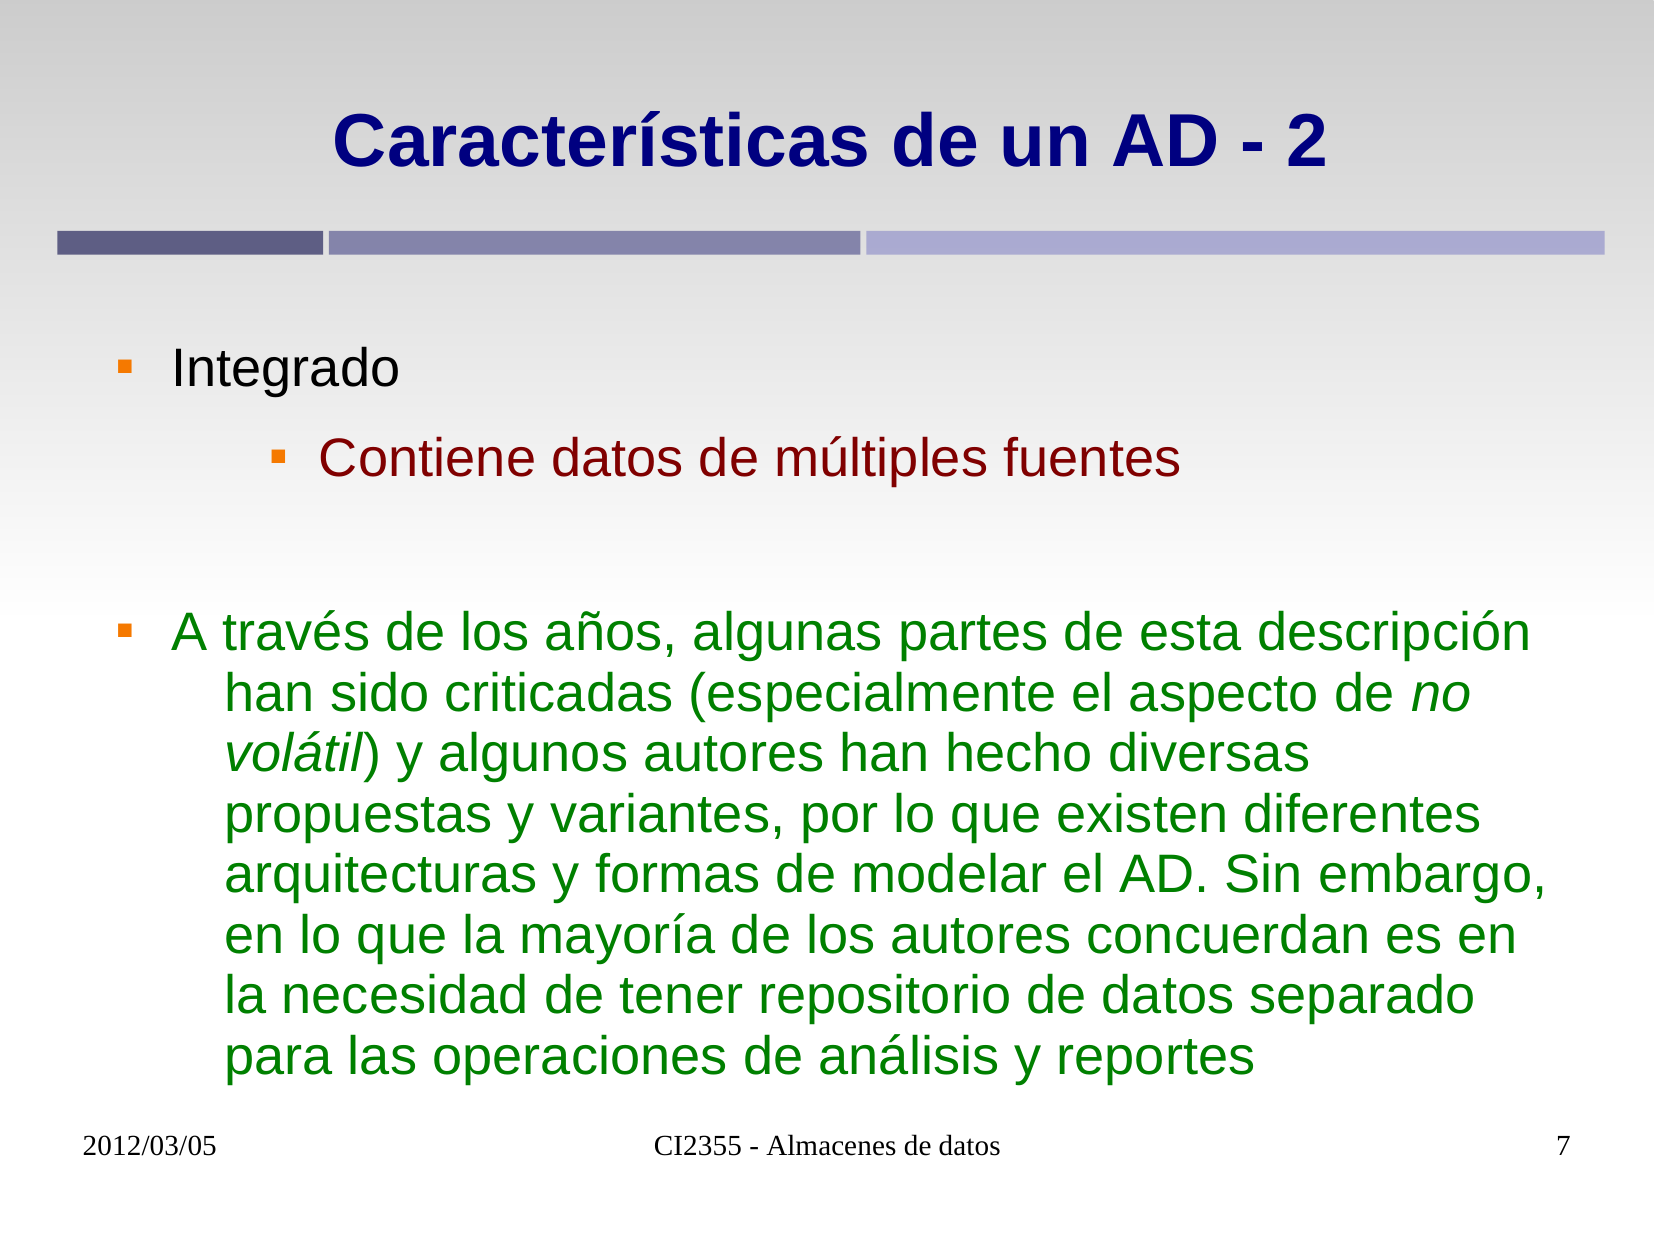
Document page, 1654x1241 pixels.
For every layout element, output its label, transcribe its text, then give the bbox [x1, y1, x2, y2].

list Integrado Contiene datos de múltiples fuentes A través de los años, algunas partes de esta descripción han sido criticadas (especialmente el aspecto de no volátil) y algunos autores han hecho diversas propuestas y variantes, por lo que existen diferentes arquitecturas y formas de modelar el AD. Sin embargo, en lo que la mayoría de los autores concuerdan es en la necesidad de tener repositorio de datos separado para las operaciones de análisis y reportes [82, 337, 1571, 1109]
title Características de un AD - 2 [86, 55, 1576, 226]
